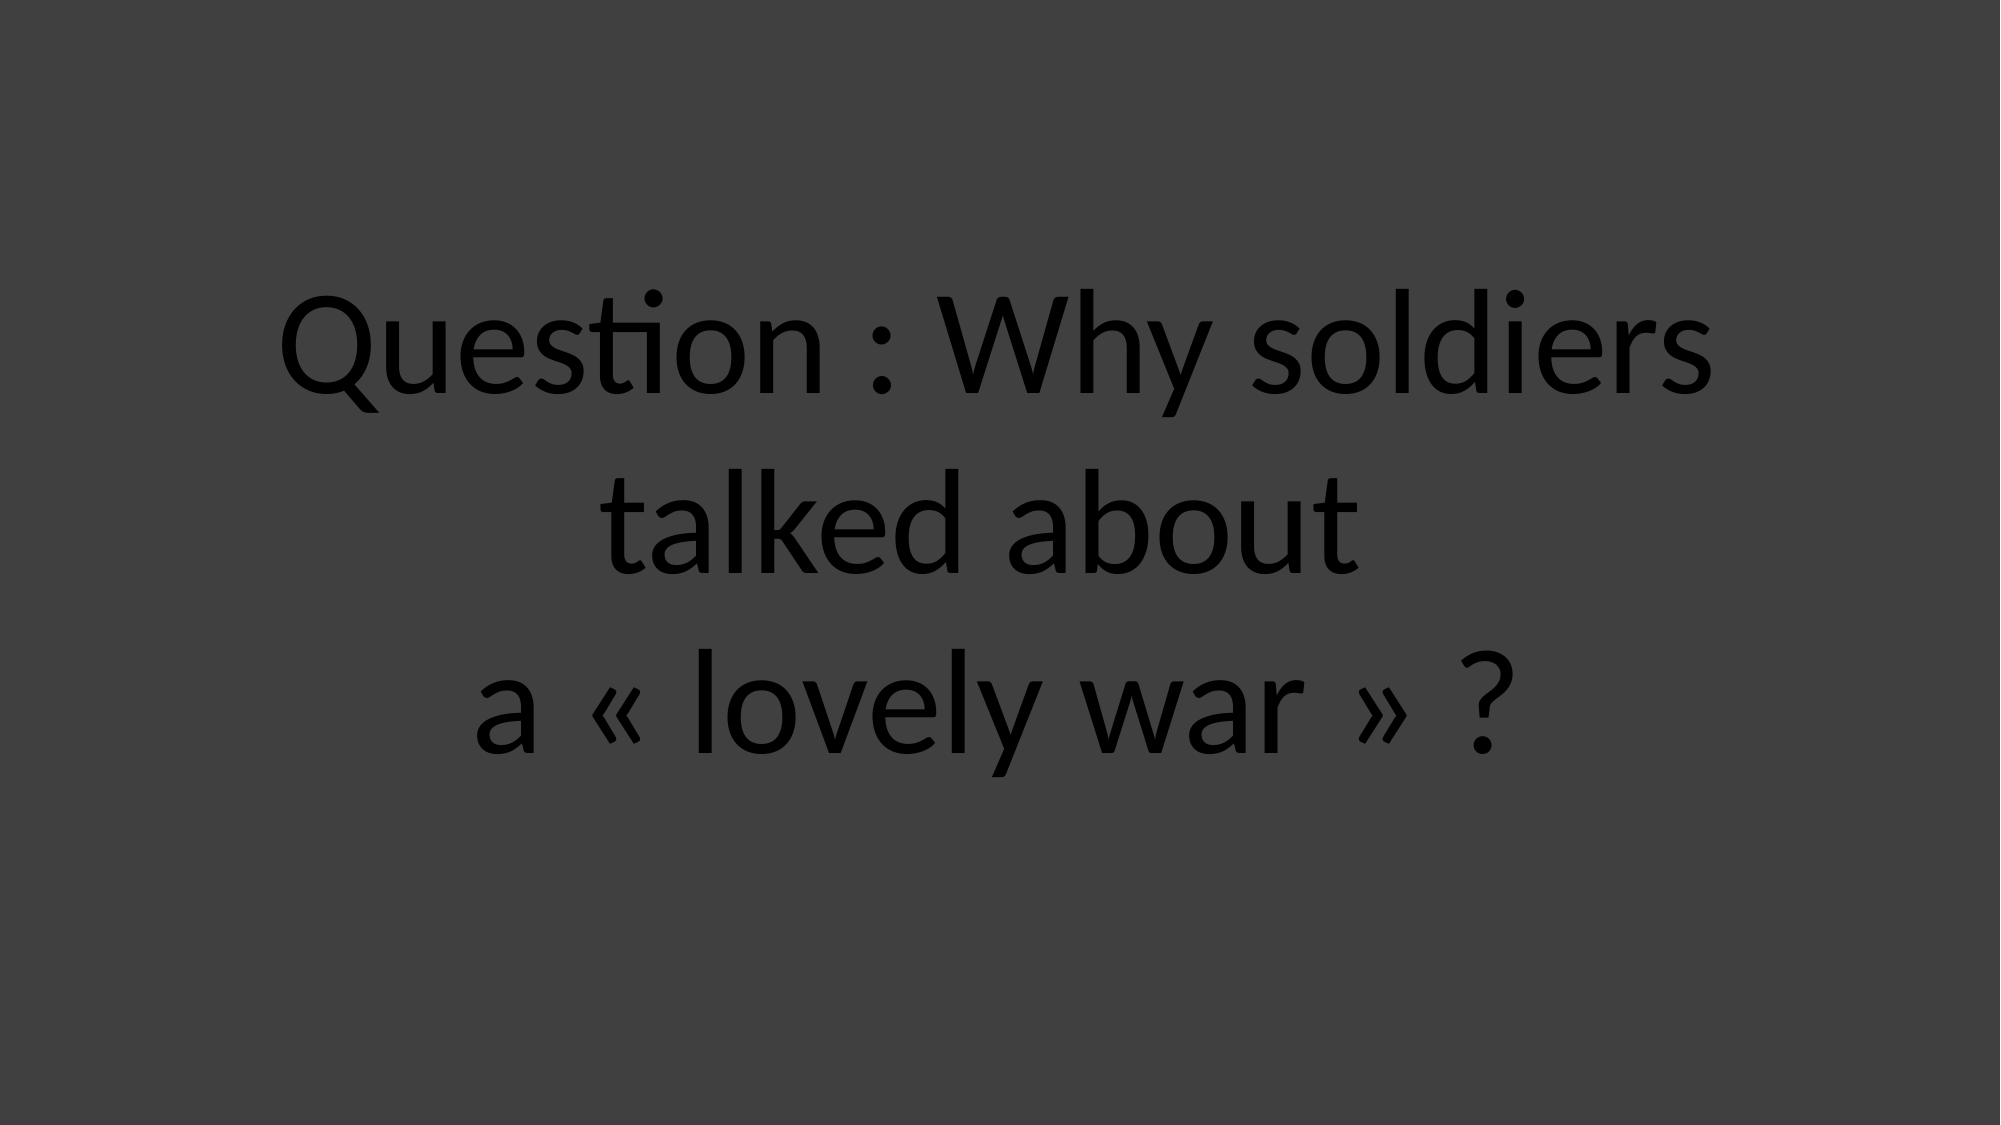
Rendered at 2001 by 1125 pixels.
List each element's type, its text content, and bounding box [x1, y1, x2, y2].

text_box Question : Why soldiers talked about a « lovely war » ? [153, 236, 1841, 792]
